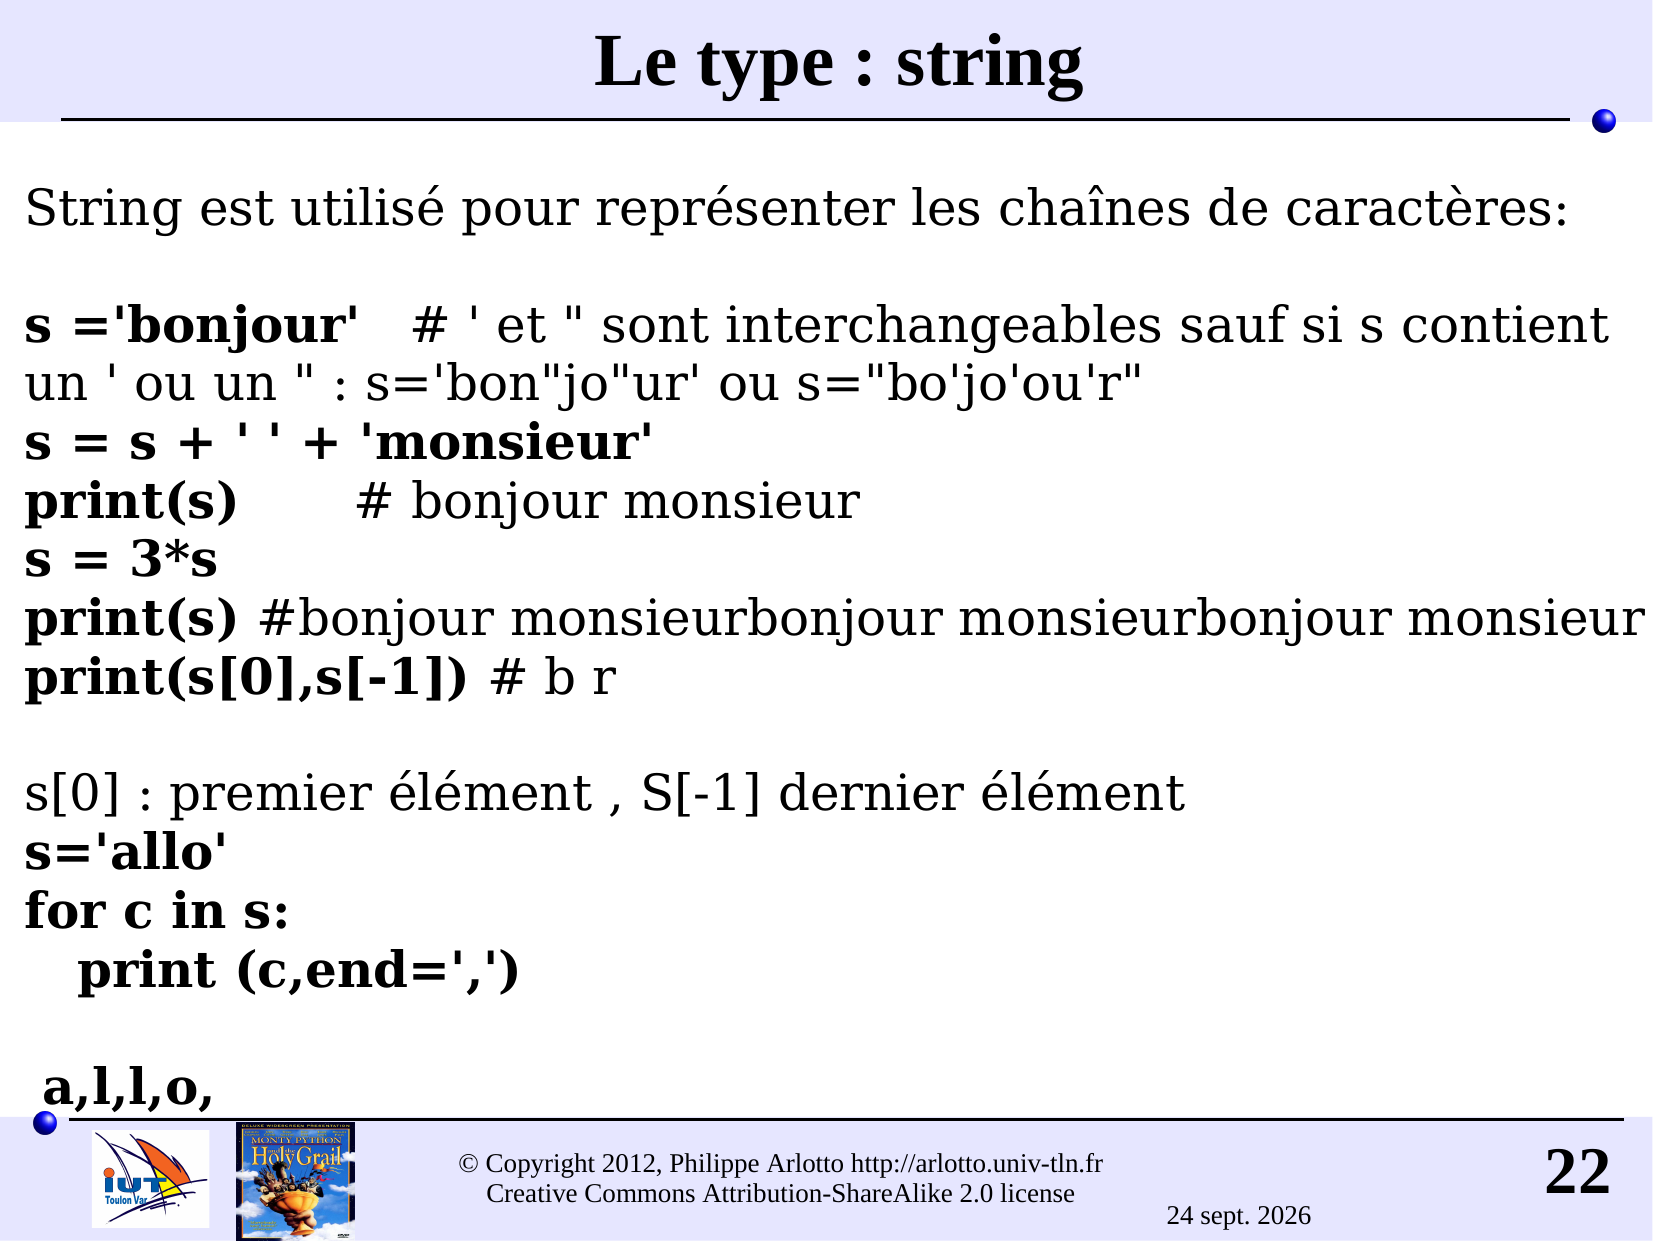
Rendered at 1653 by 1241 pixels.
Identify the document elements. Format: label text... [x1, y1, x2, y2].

title Le type : string [95, 14, 1585, 107]
text_box String est utilisé pour représenter les chaînes de caractères: s ='bonjour' # ' et " sont interchangeables sauf si s contient un ' ou un " : s='bon"jo"ur' ou s="bo'jo'ou'r" s = s + ' ' + 'monsieur' print(s) # bonjour monsieur s = 3*s print(s) #bonjour monsieurbonjour monsieurbonjour monsieur print(s[0],s[-1]) # b r s[0] : premier élément , S[-1] dernier élément s='allo' for c in s: print (c,end=',') a,l,l,o, [24, 178, 1646, 1121]
picture [236, 1122, 355, 1241]
